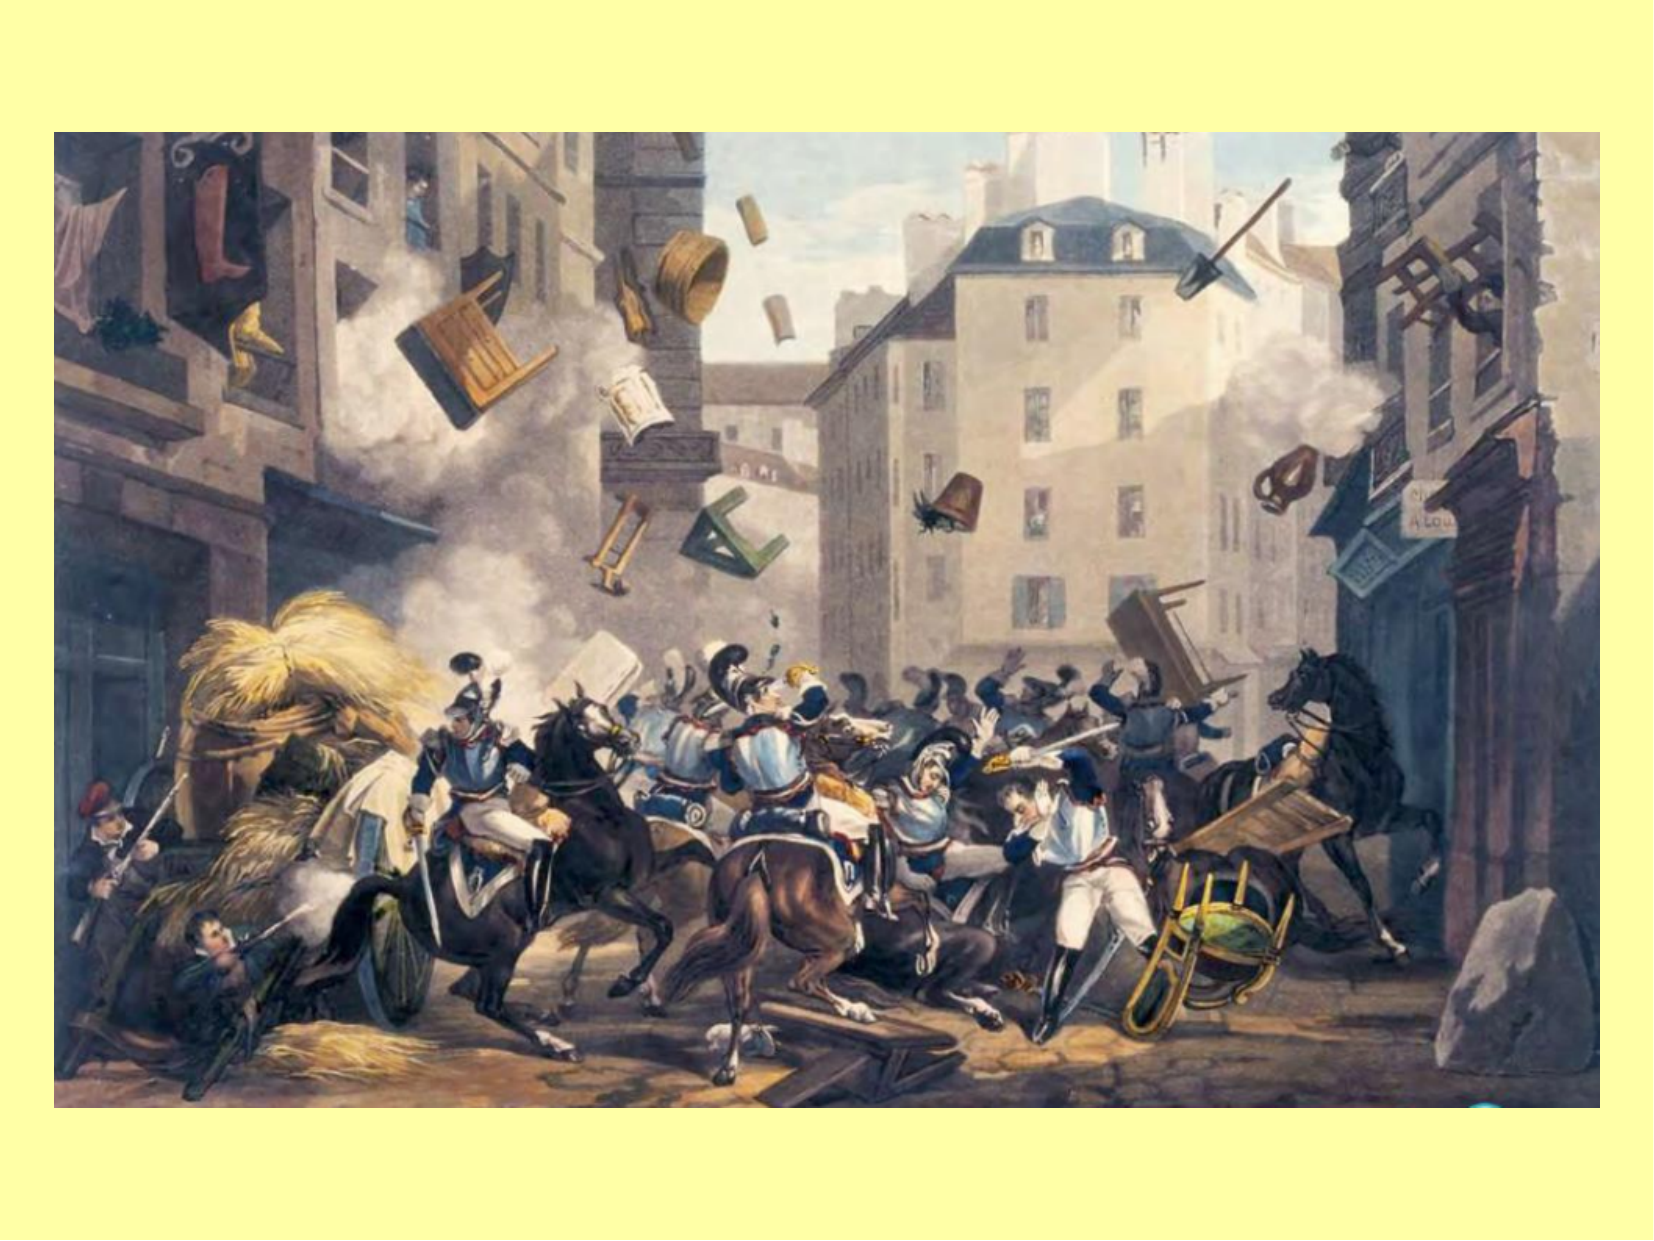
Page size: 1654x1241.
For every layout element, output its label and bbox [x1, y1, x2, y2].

picture [54, 132, 1600, 1108]
